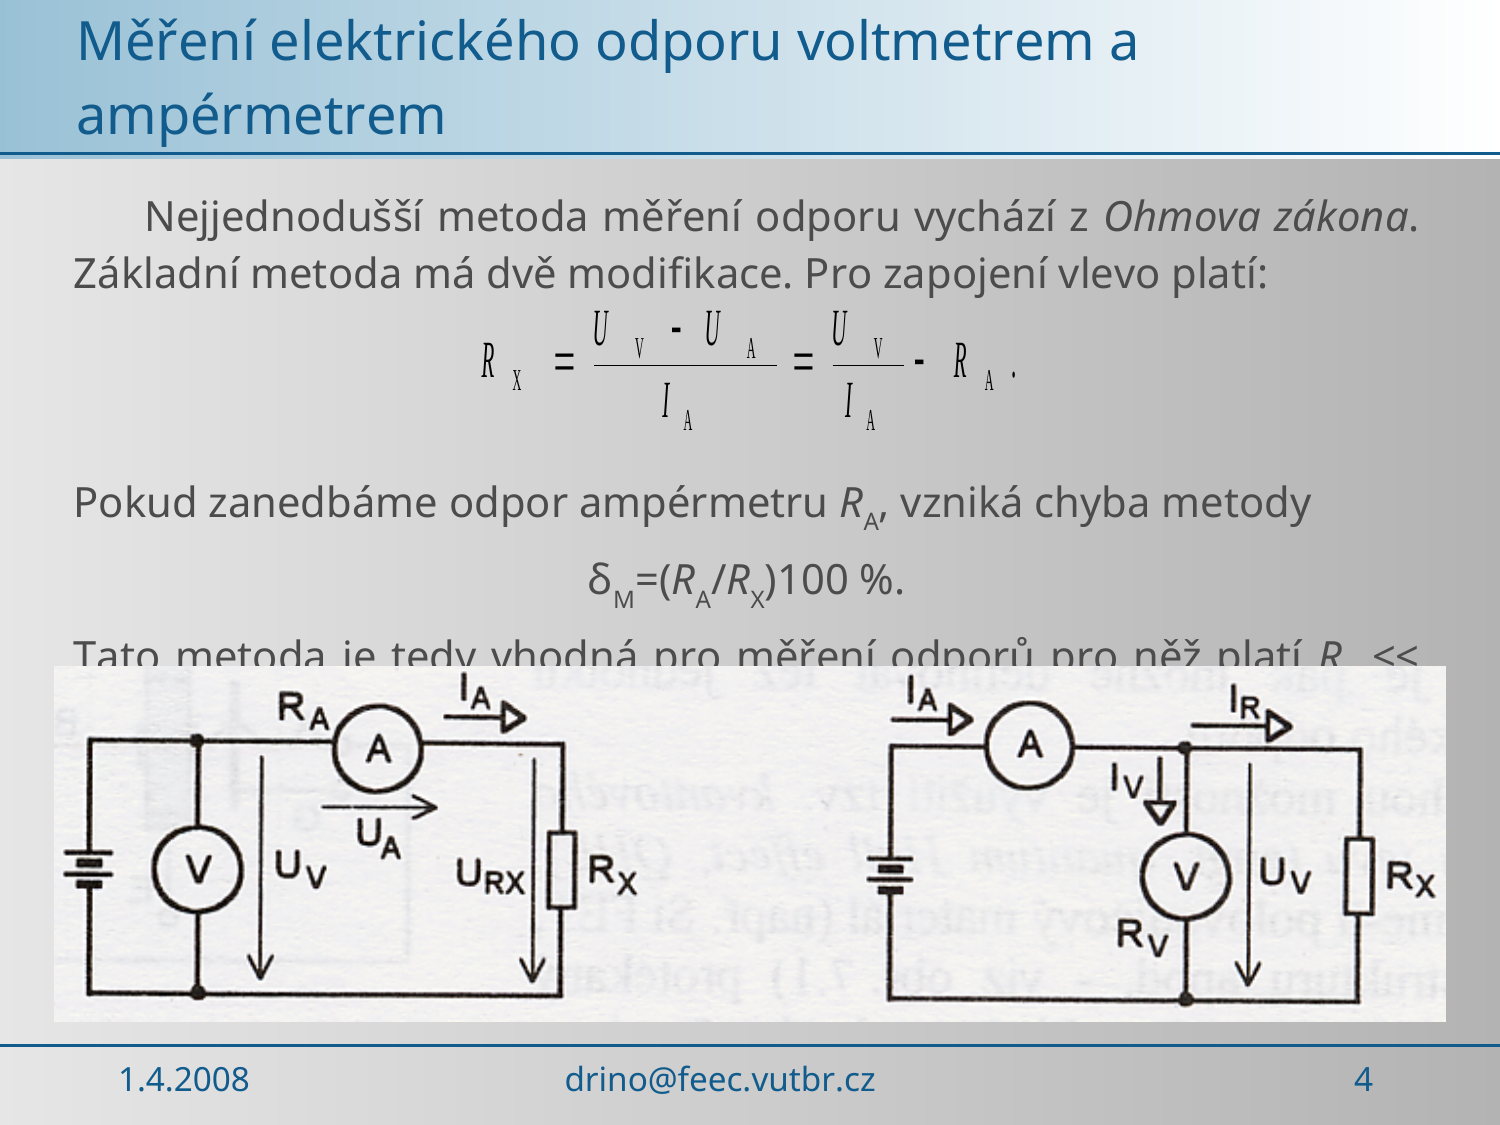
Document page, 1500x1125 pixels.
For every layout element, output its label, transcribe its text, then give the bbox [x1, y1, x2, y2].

text_box drino@feec.vutbr.cz [454, 1049, 987, 1125]
title Měření elektrického odporu voltmetrem a ampérmetrem [0, 0, 1500, 152]
text_box 17 [1075, 1049, 1388, 1125]
picture [472, 295, 1028, 443]
picture [54, 666, 1446, 1022]
text_box 1.4.2008 [103, 1049, 432, 1125]
text_box Nejjednodušší metoda měření odporu vychází z Ohmova zákona. Základní metoda má dvě modifikace. Pro zapojení vlevo platí: Pokud zanedbáme odpor ampérmetru RA, vzniká chyba metody δM=(RA/RX)100 %. Tato metoda je tedy vhodná pro měření odporů pro něž platí RA << RX. [59, 178, 1442, 666]
